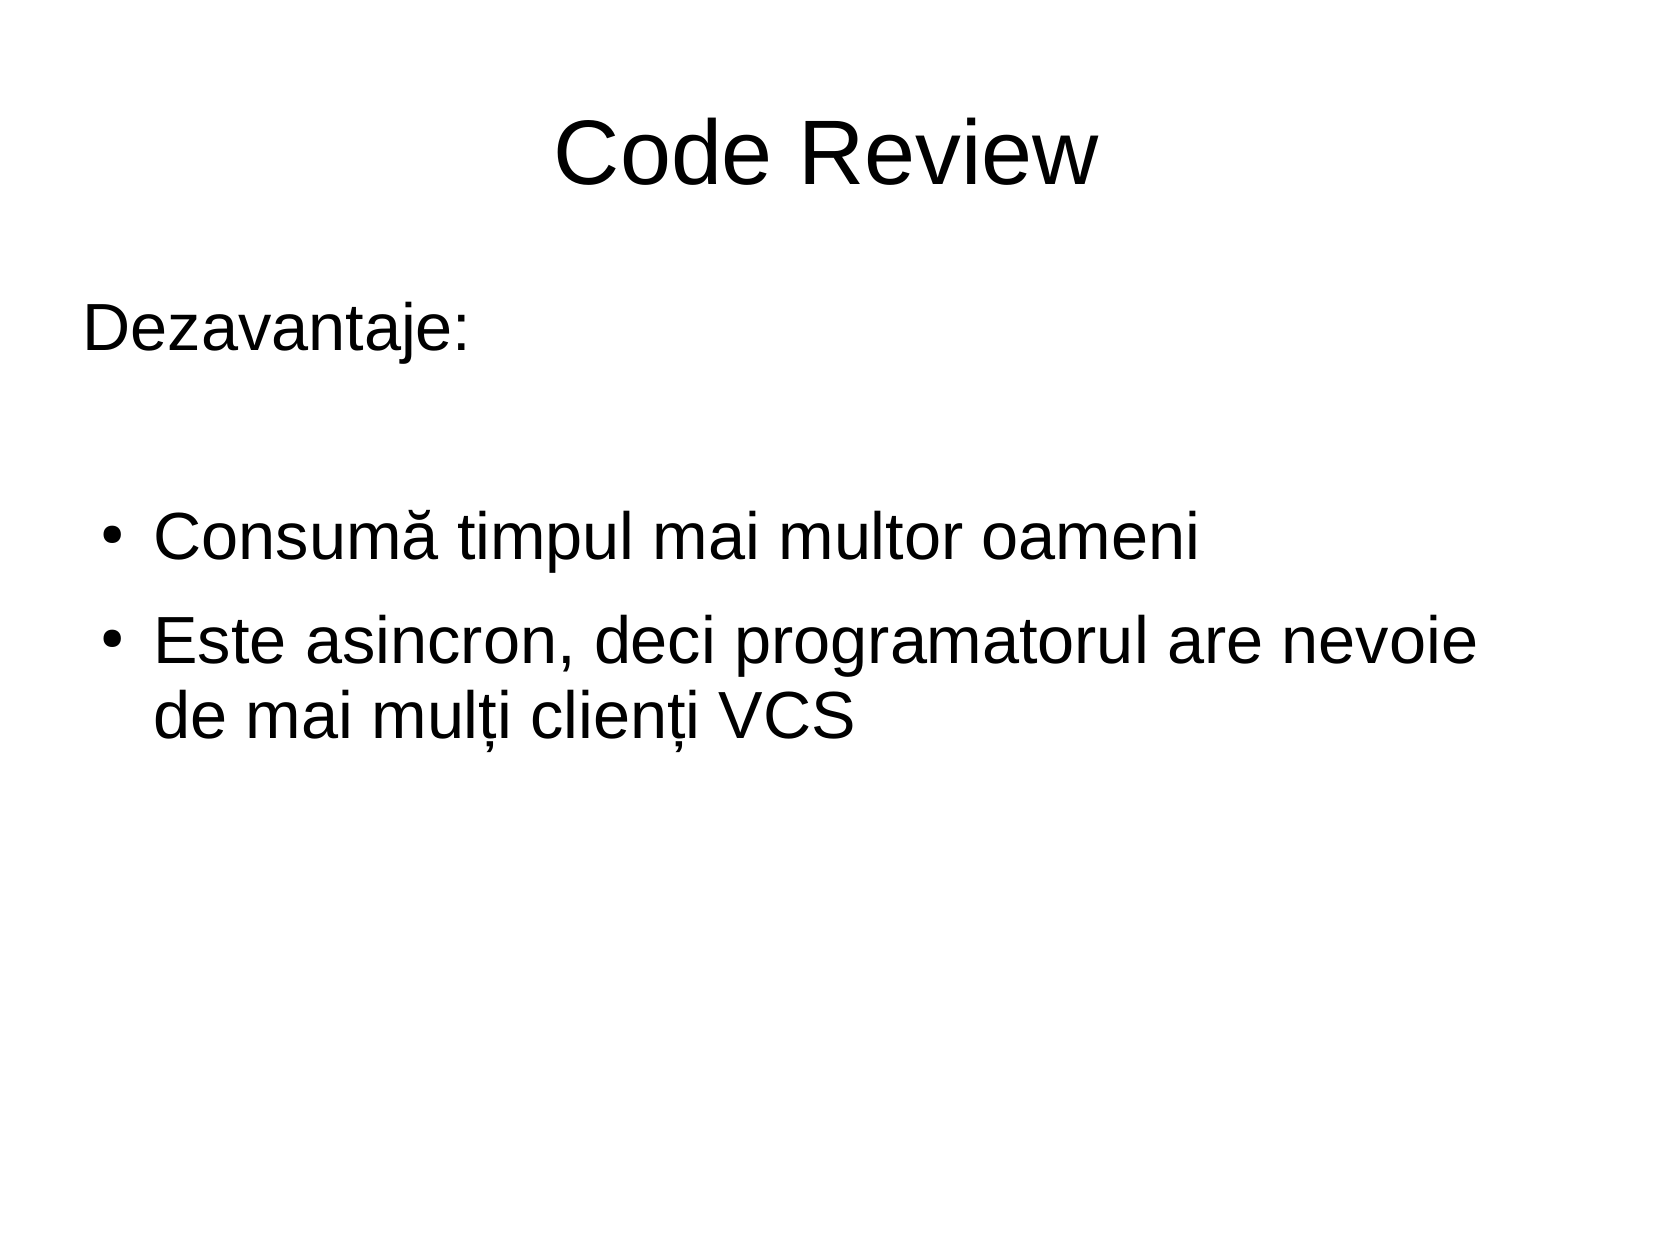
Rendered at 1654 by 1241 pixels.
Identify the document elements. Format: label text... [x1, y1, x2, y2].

list Dezavantaje: Consumă timpul mai multor oameni Este asincron, deci programatorul are nevoie de mai mulți clienți VCS [82, 290, 1571, 1109]
title Code Review [82, 56, 1571, 250]
